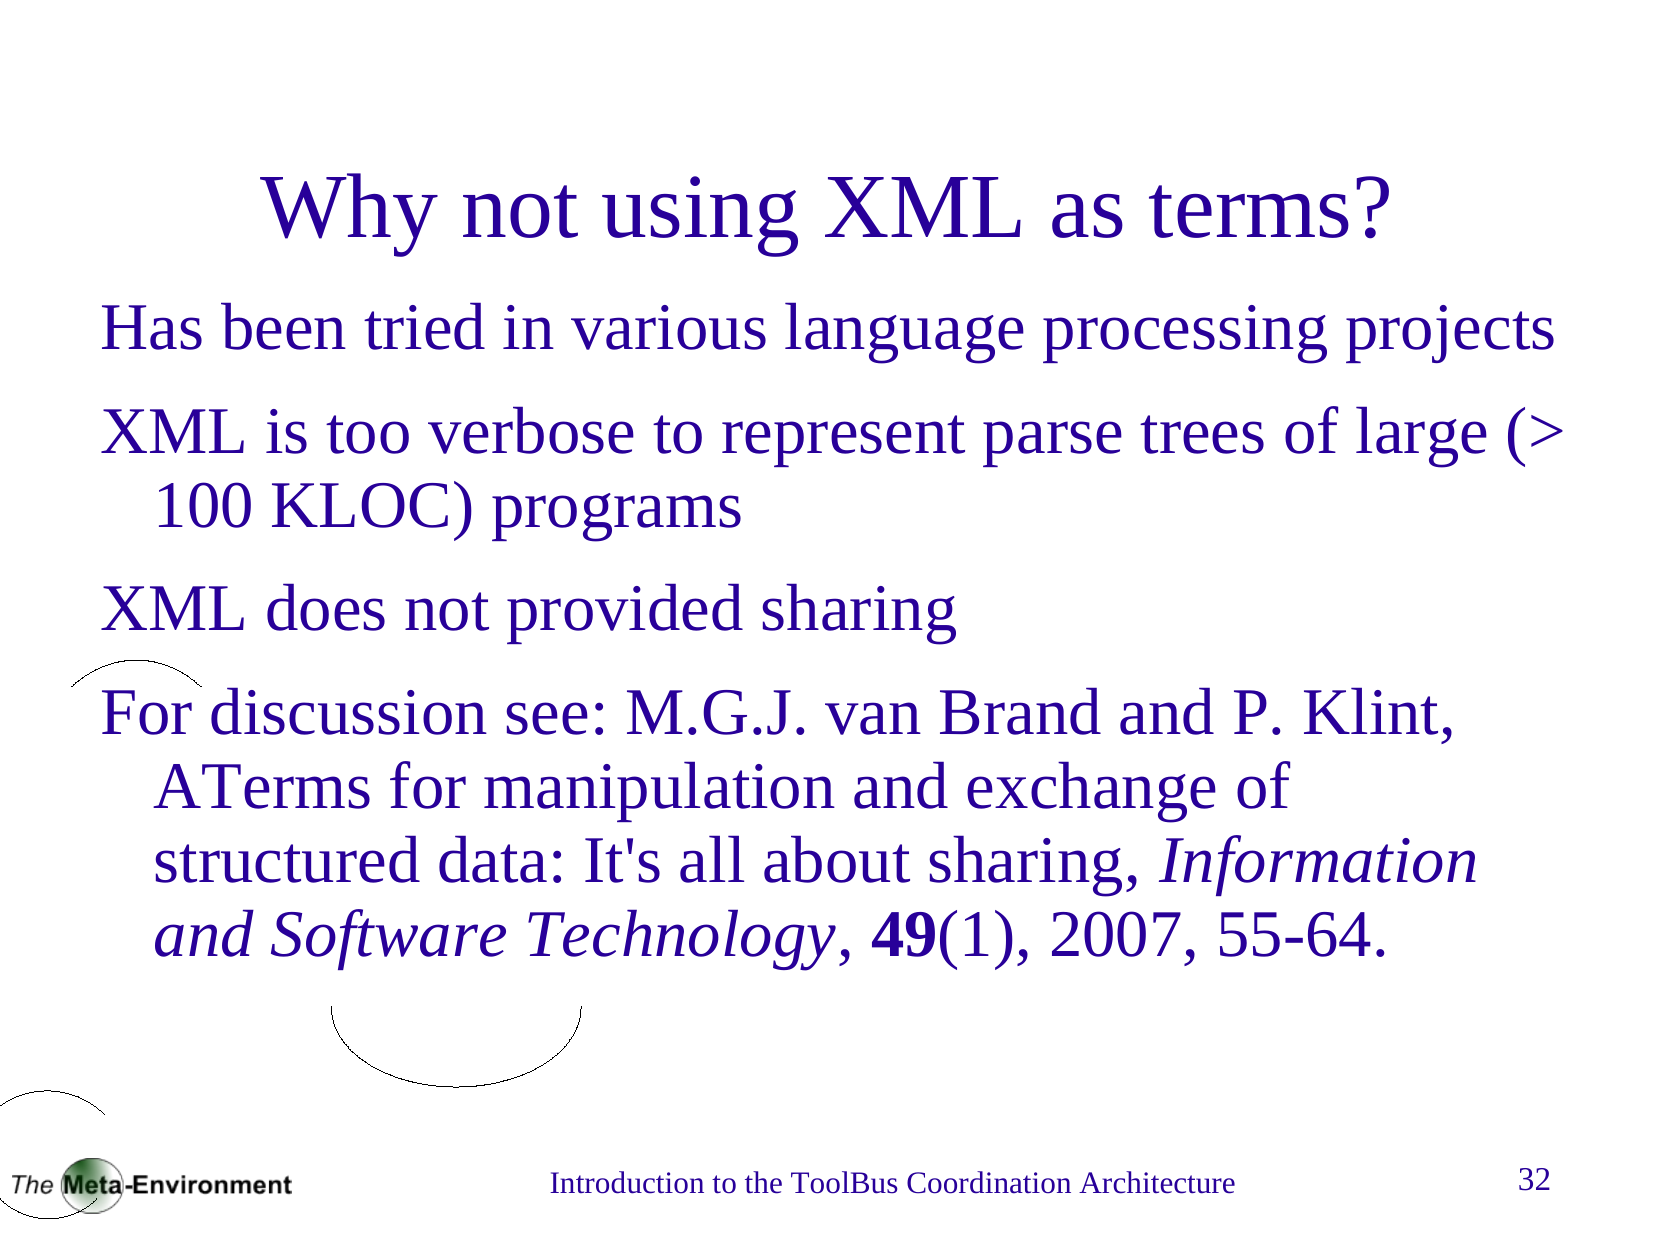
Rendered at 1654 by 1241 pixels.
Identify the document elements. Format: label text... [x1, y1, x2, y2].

picture [12, 1158, 292, 1214]
list Has been tried in various language processing projects XML is too verbose to represent parse trees of large (> 100 KLOC) programs XML does not provided sharing For discussion see: M.G.J. van Brand and P. Klint, ATerms for manipulation and exchange of structured data: It's all about sharing, Information and Software Technology, 49(1), 2007, 55-64. [82, 290, 1571, 1109]
title Why not using XML as terms? [82, 49, 1571, 257]
